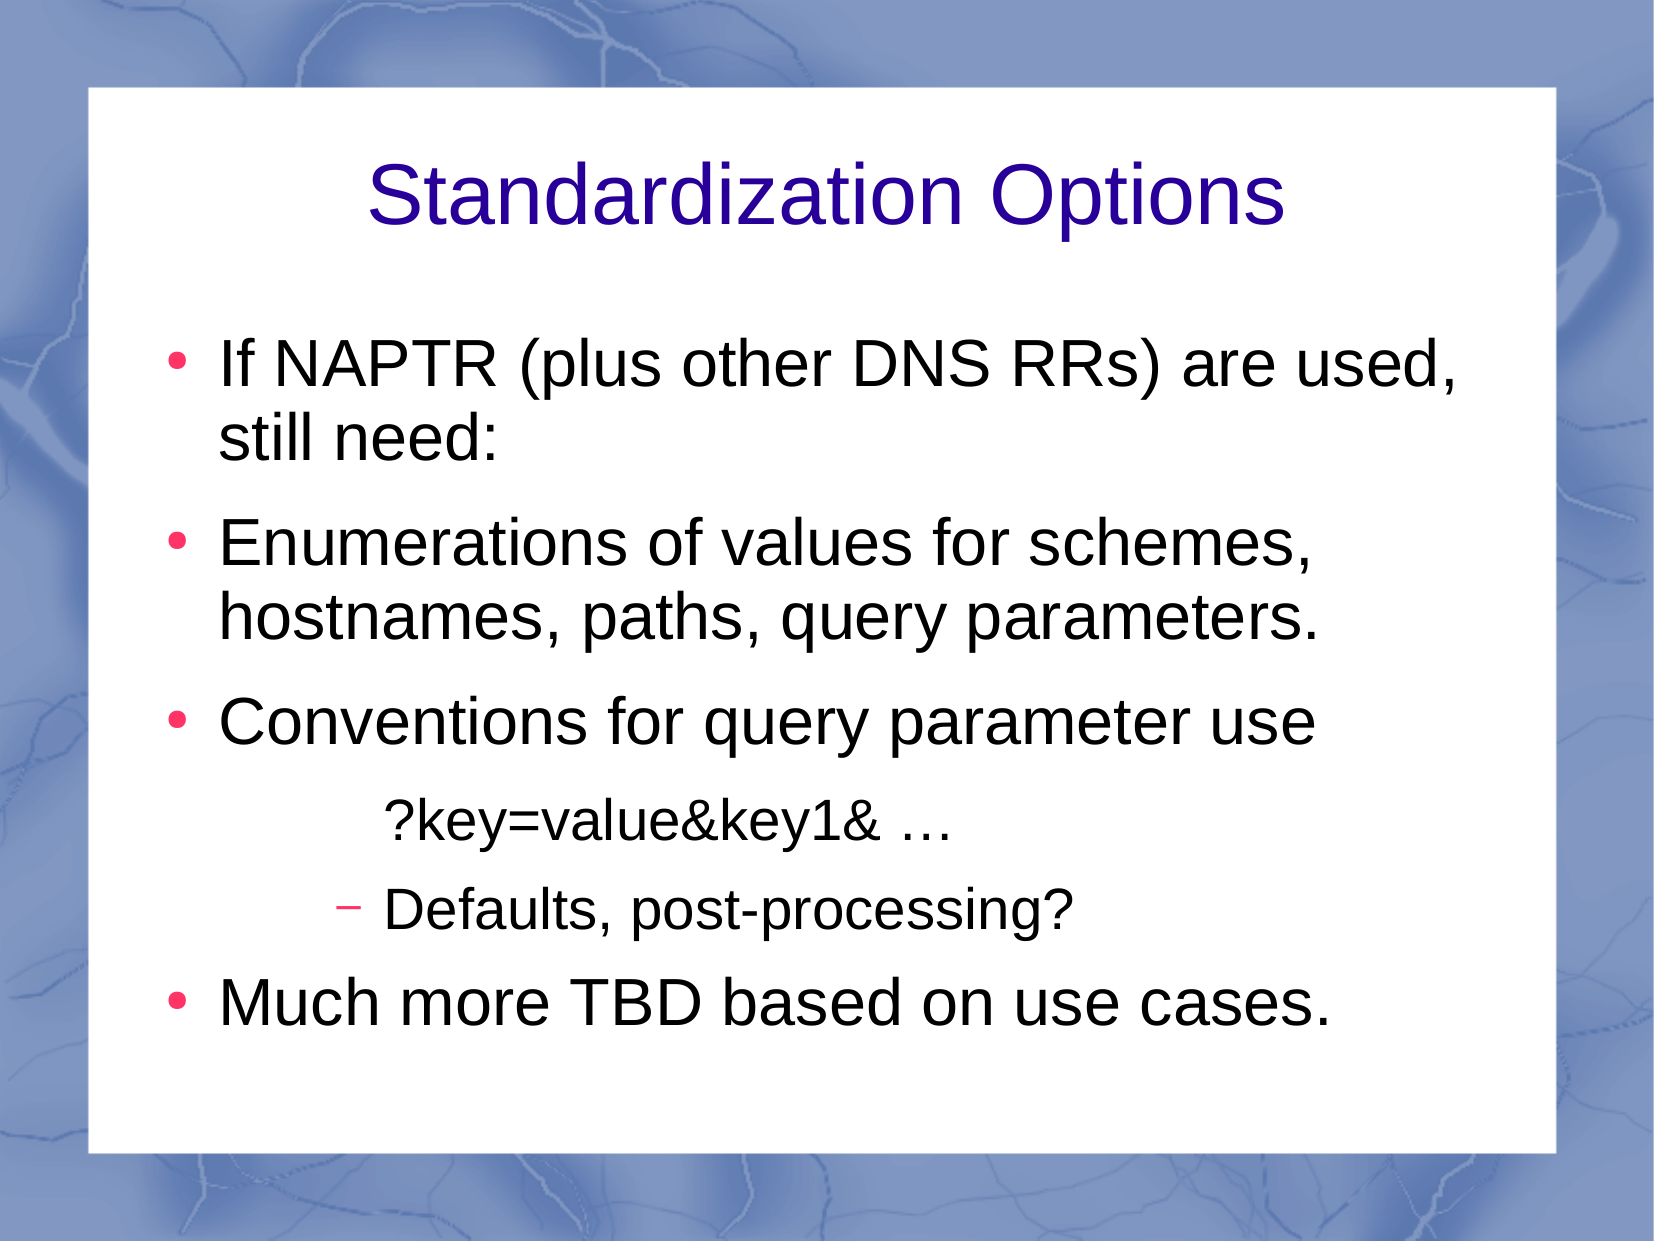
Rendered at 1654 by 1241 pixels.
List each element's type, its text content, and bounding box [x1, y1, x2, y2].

list If NAPTR (plus other DNS RRs) are used, still need: Enumerations of values for schemes, hostnames, paths, query parameters. Conventions for query parameter use ?key=value&key1& … Defaults, post-processing? Much more TBD based on use cases. [147, 325, 1506, 1040]
title Standardization Options [118, 90, 1536, 298]
picture [0, 0, 1654, 1241]
